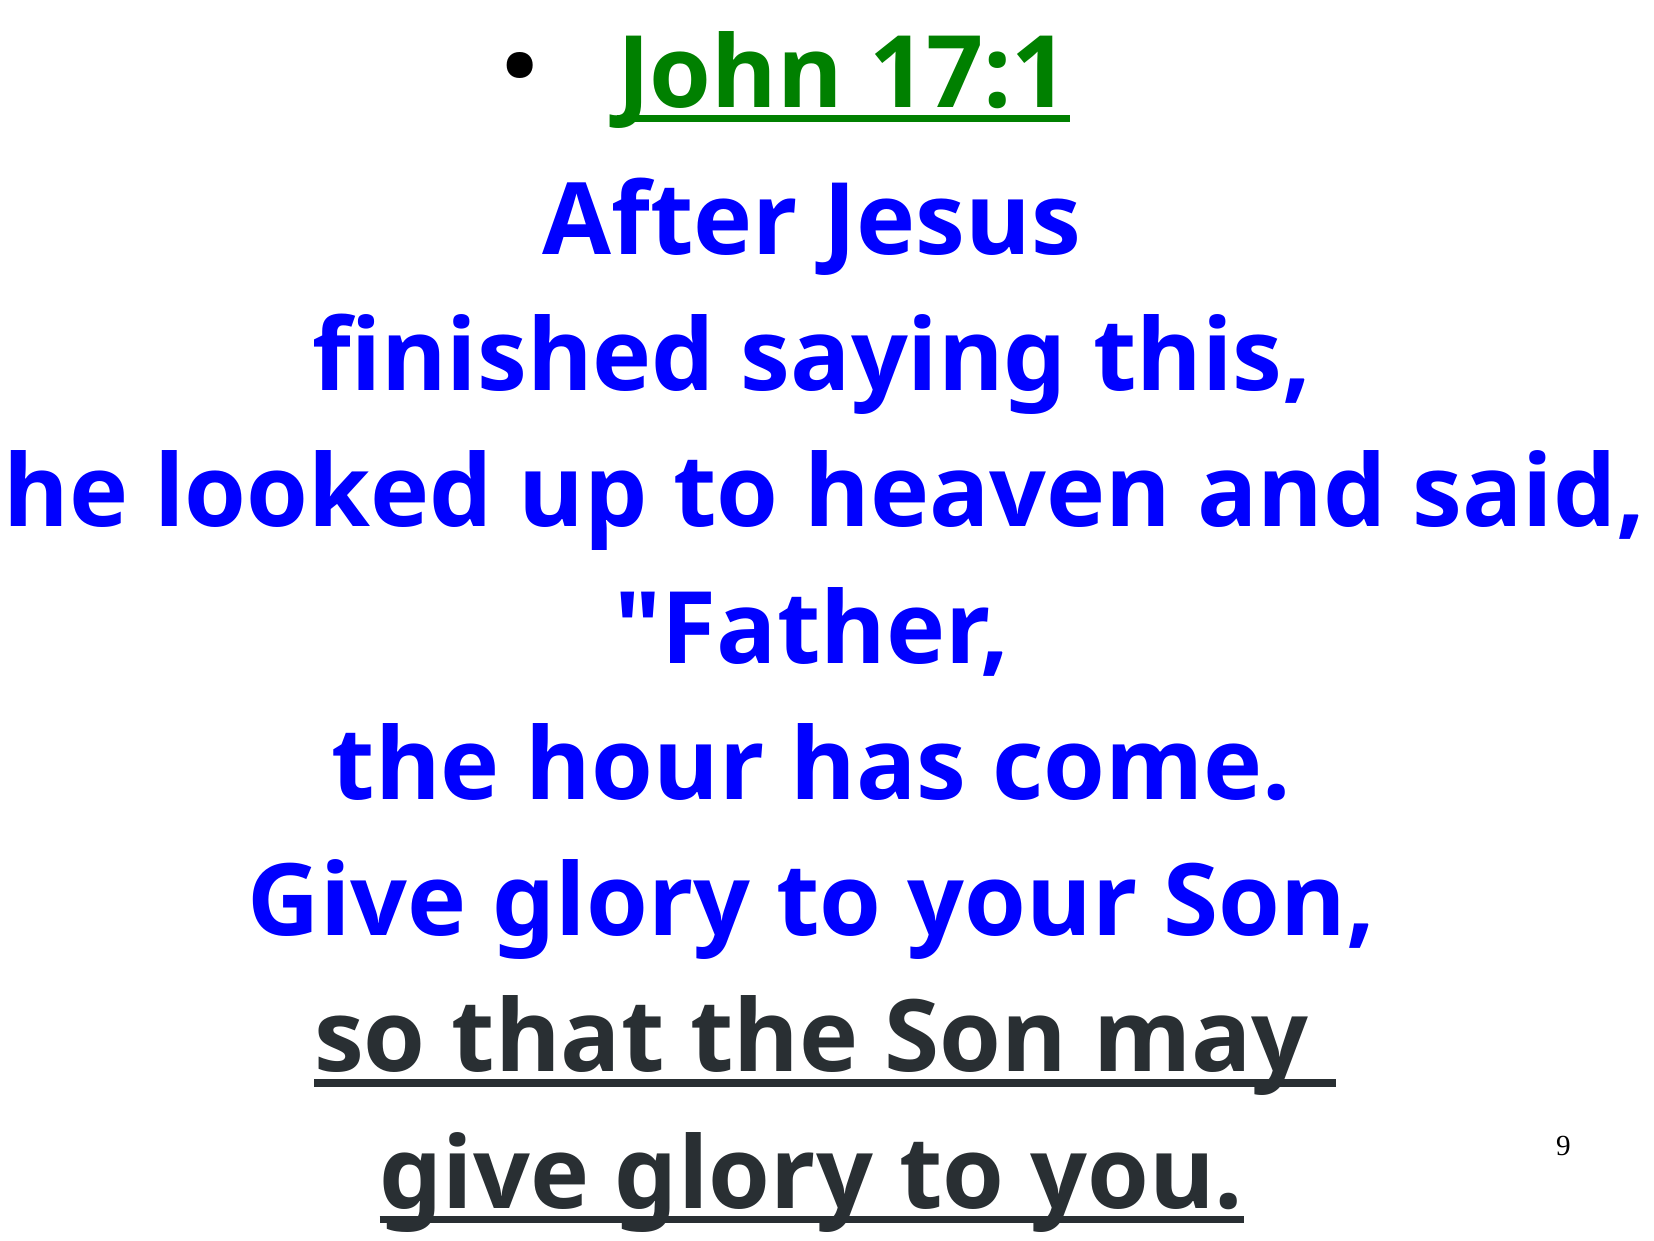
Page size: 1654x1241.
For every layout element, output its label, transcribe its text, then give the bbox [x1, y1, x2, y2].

list John 17:1 After Jesus finished saying this, he looked up to heaven and said, "Father, the hour has come. Give glory to your Son, so that the Son may give glory to you. [0, 0, 1651, 1238]
